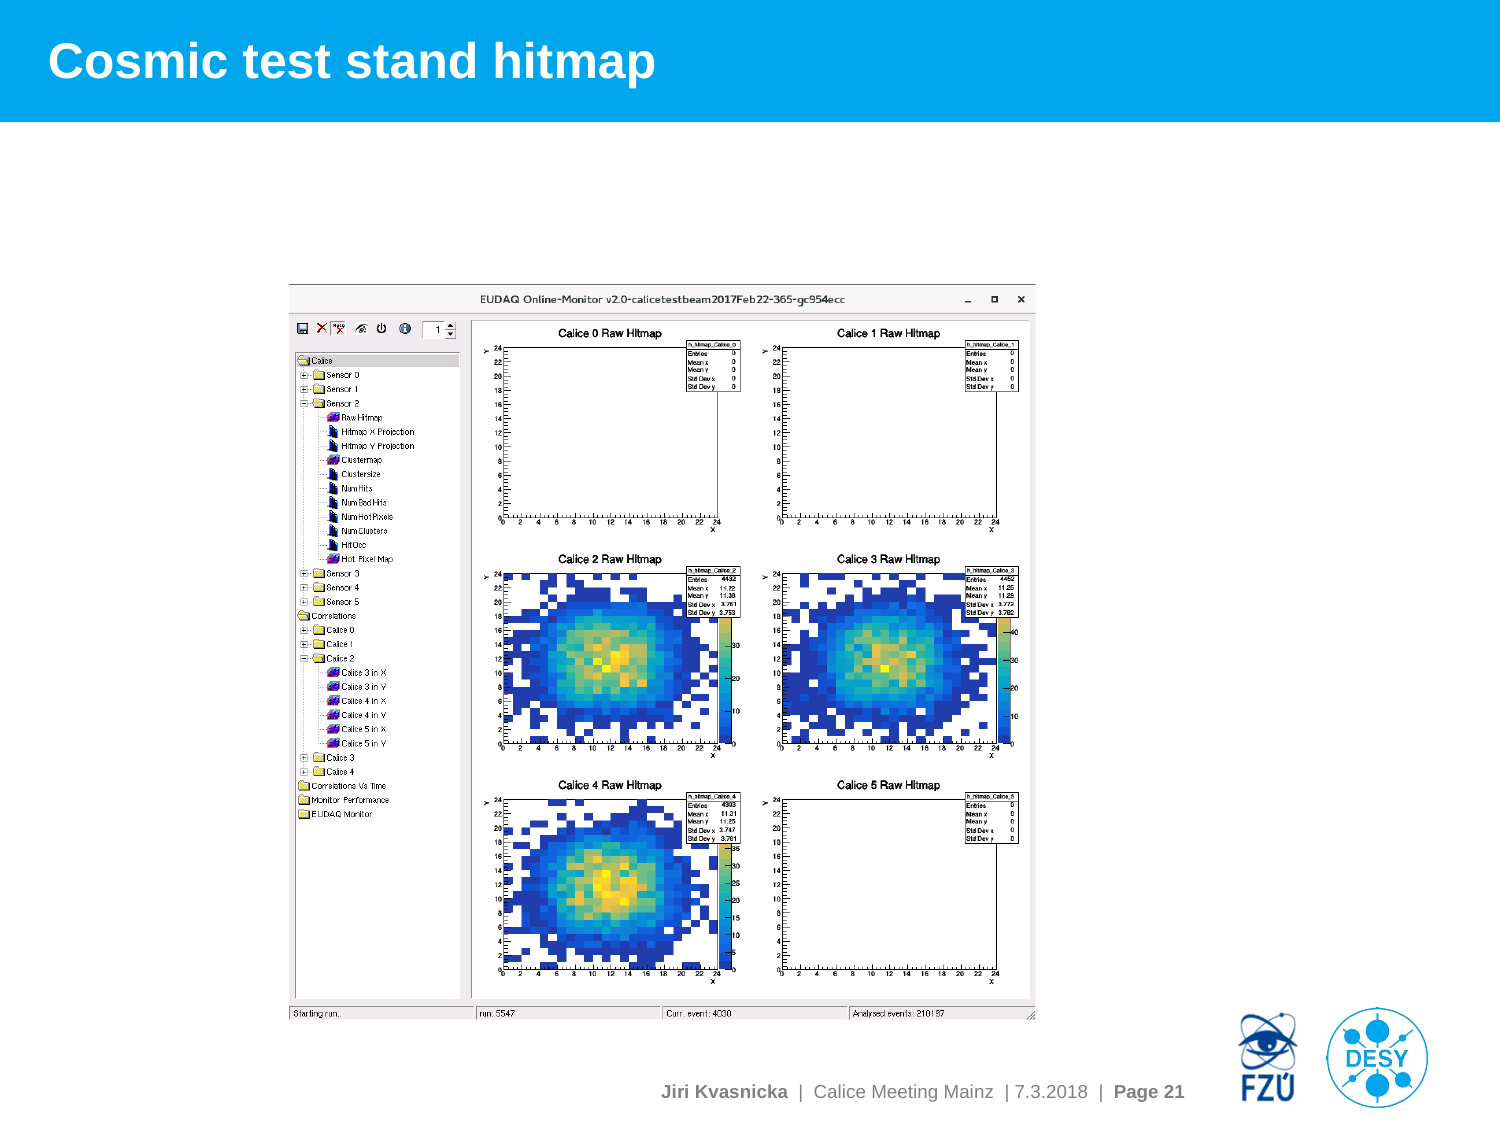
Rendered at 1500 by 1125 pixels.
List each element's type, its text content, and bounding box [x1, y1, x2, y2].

picture [289, 284, 1036, 1021]
picture [1215, 1004, 1321, 1110]
title Cosmic test stand hitmap [47, 16, 1446, 107]
picture [1326, 1007, 1428, 1108]
